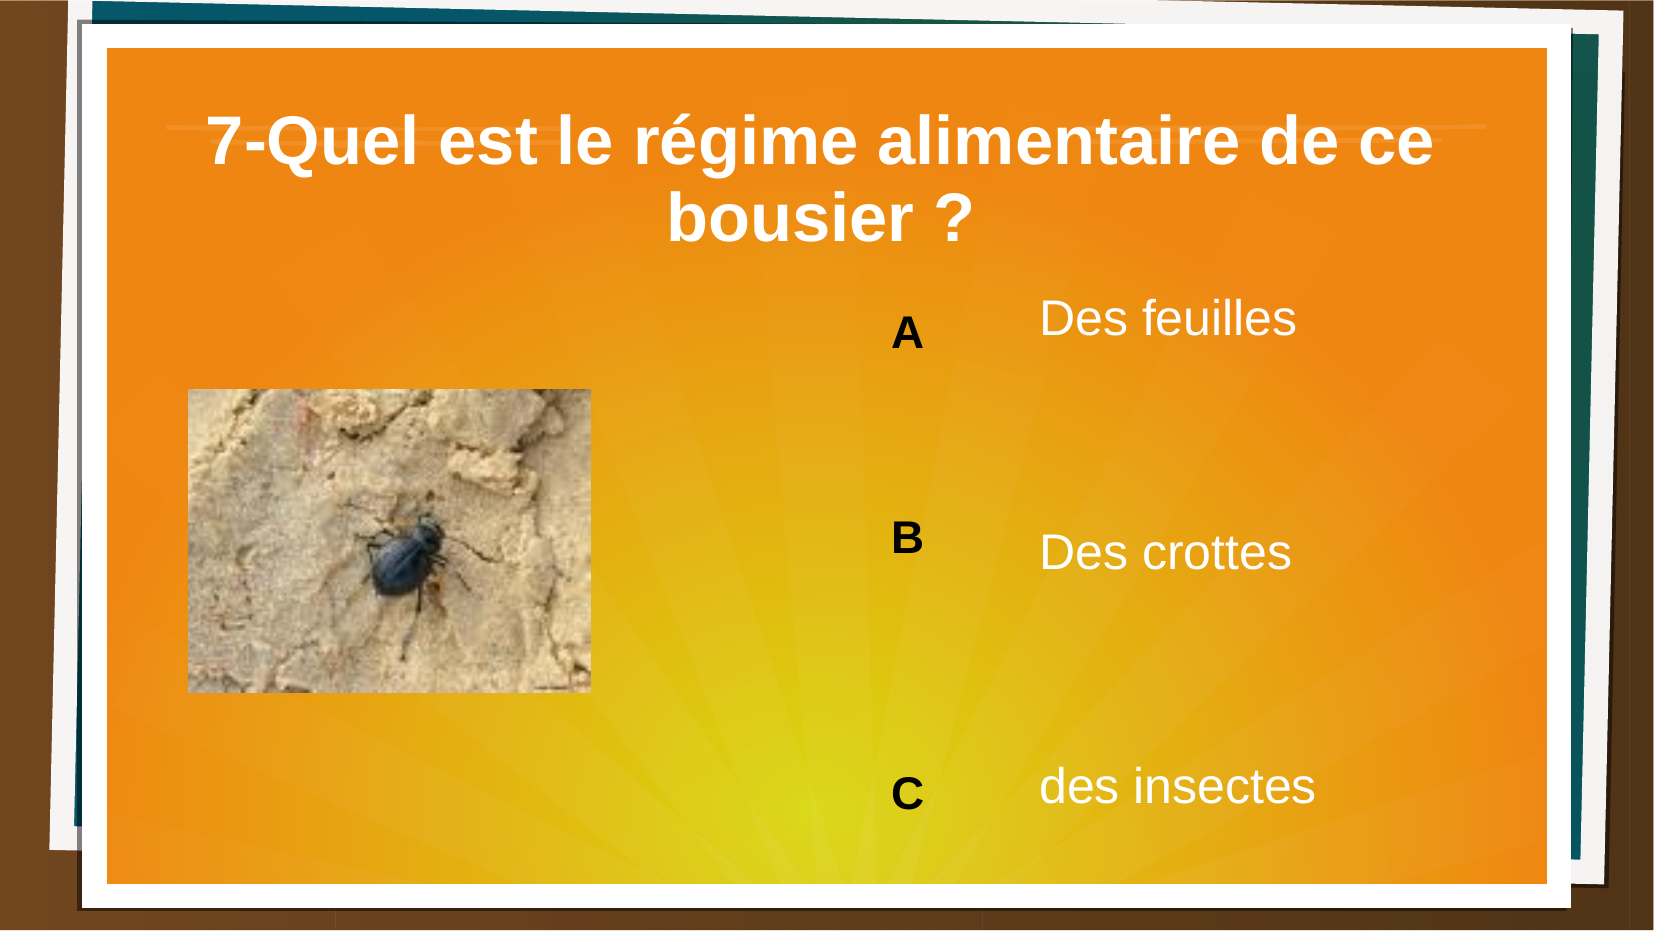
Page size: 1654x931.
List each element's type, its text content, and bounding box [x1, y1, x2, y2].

title 7-Quel est le régime alimentaire de ce bousier ? [153, 70, 1489, 287]
text_box A B C [876, 299, 968, 827]
picture [188, 389, 591, 693]
list Des feuilles Des crottes des insectes [968, 212, 1501, 839]
